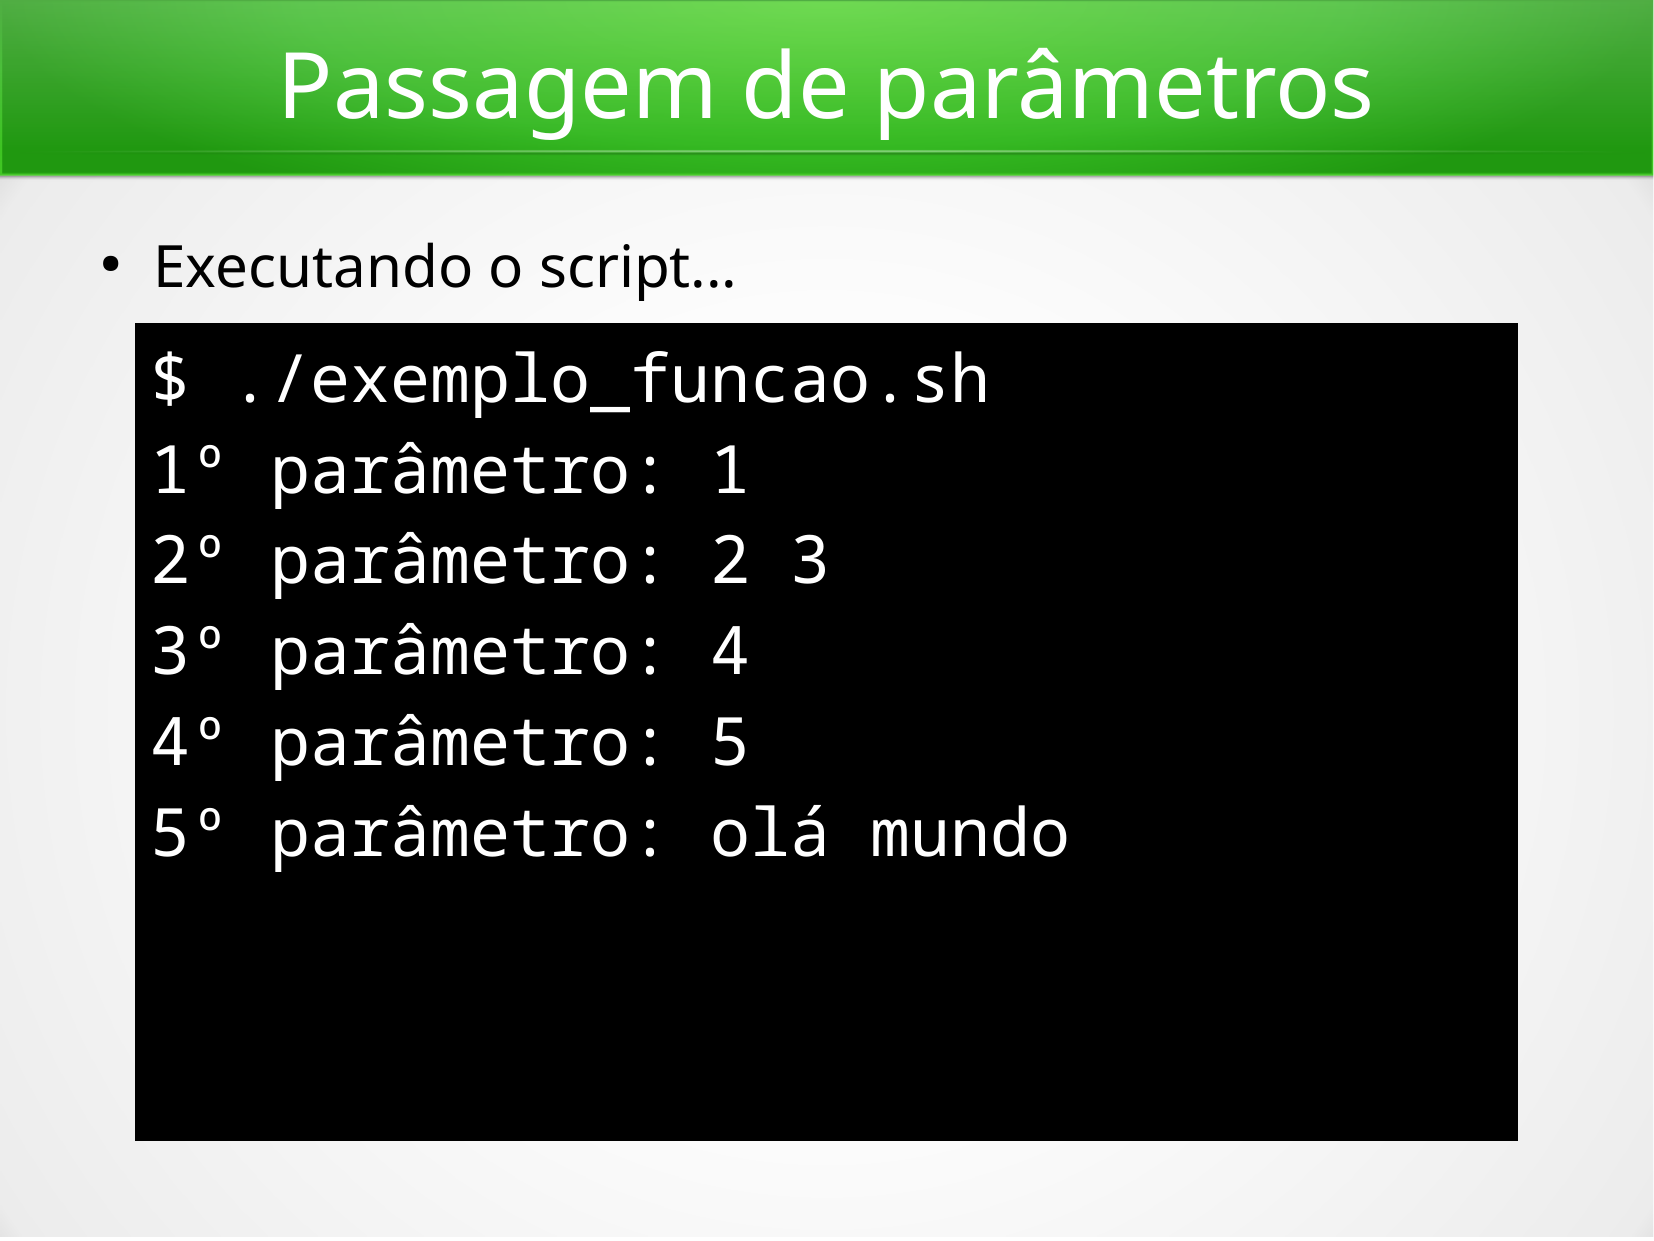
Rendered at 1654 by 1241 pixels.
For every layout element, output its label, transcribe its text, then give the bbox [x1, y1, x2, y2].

text_box $ ./exemplo_funcao.sh 1º parâmetro: 1 2º parâmetro: 2 3 3º parâmetro: 4 4º parâmetro: 5 5º parâmetro: olá mundo [135, 461, 1518, 1141]
picture [0, 0, 1654, 1237]
title Passagem de parâmetros [82, 11, 1571, 154]
list Executando o script... [82, 225, 1571, 461]
